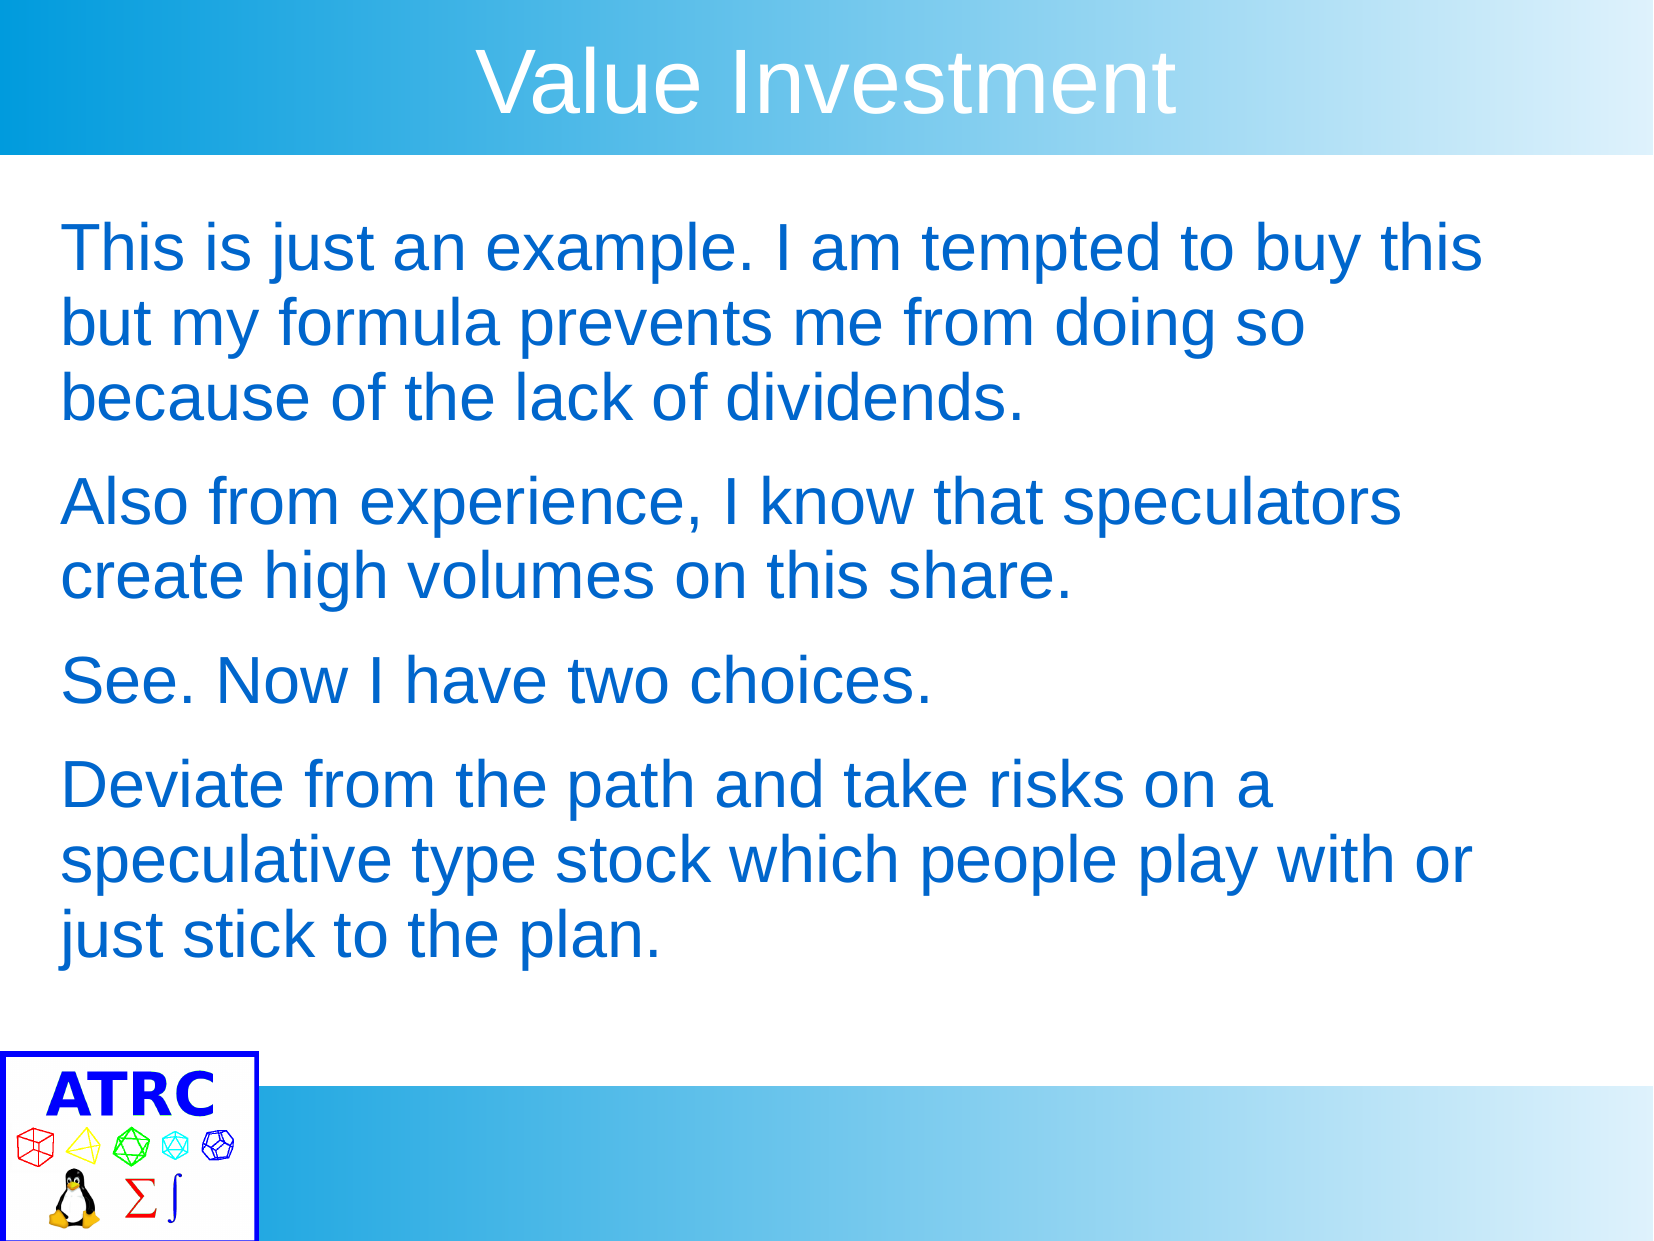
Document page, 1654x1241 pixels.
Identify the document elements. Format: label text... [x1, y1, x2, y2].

list This is just an example. I am tempted to buy this but my formula prevents me from doing so because of the lack of dividends. Also from experience, I know that speculators create high volumes on this share. See. Now I have two choices. Deviate from the path and take risks on a speculative type stock which people play with or just stick to the plan. [60, 210, 1549, 930]
picture [0, 1051, 259, 1241]
title Value Investment [82, 30, 1571, 135]
